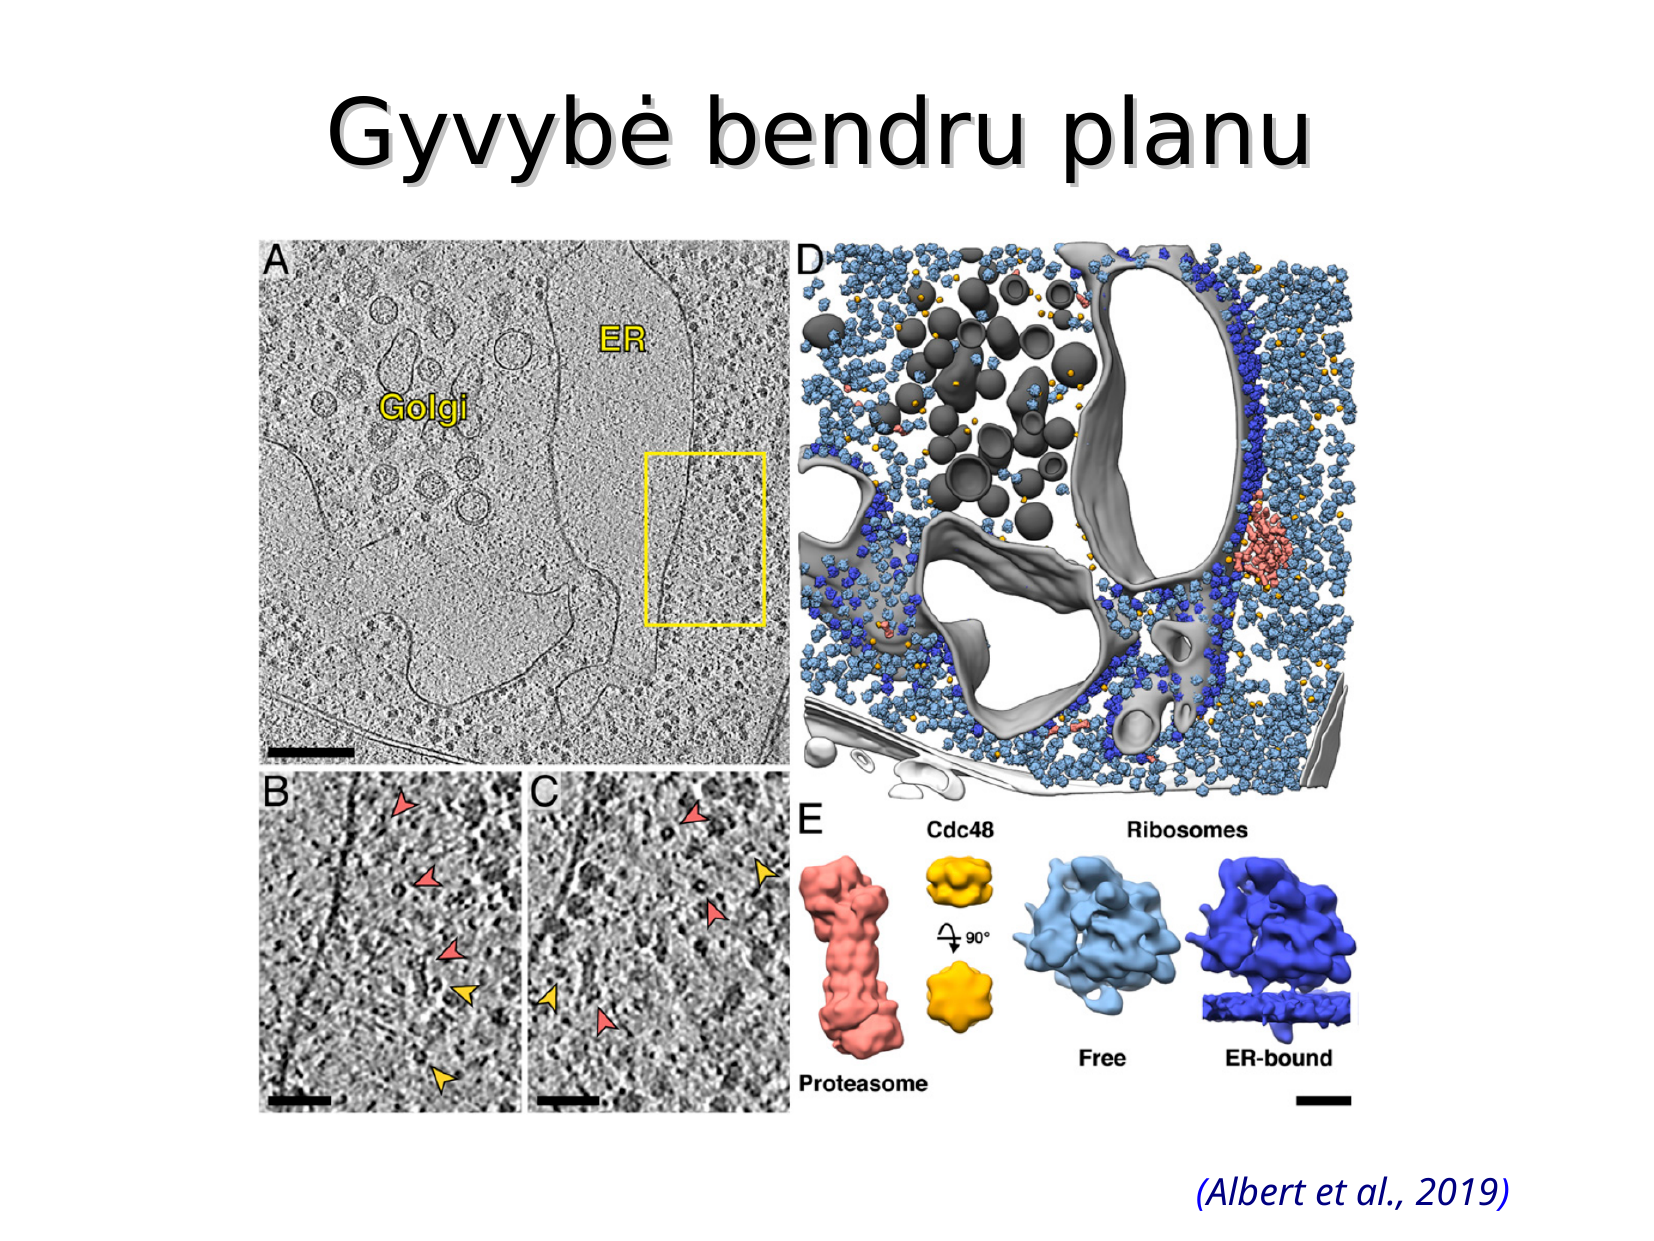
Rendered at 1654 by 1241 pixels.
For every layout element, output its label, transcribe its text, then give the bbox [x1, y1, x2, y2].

title Gyvybė bendru planu [76, 29, 1565, 237]
picture [236, 236, 1388, 1126]
text_box (Albert et al., 2019) [1181, 1158, 1555, 1211]
